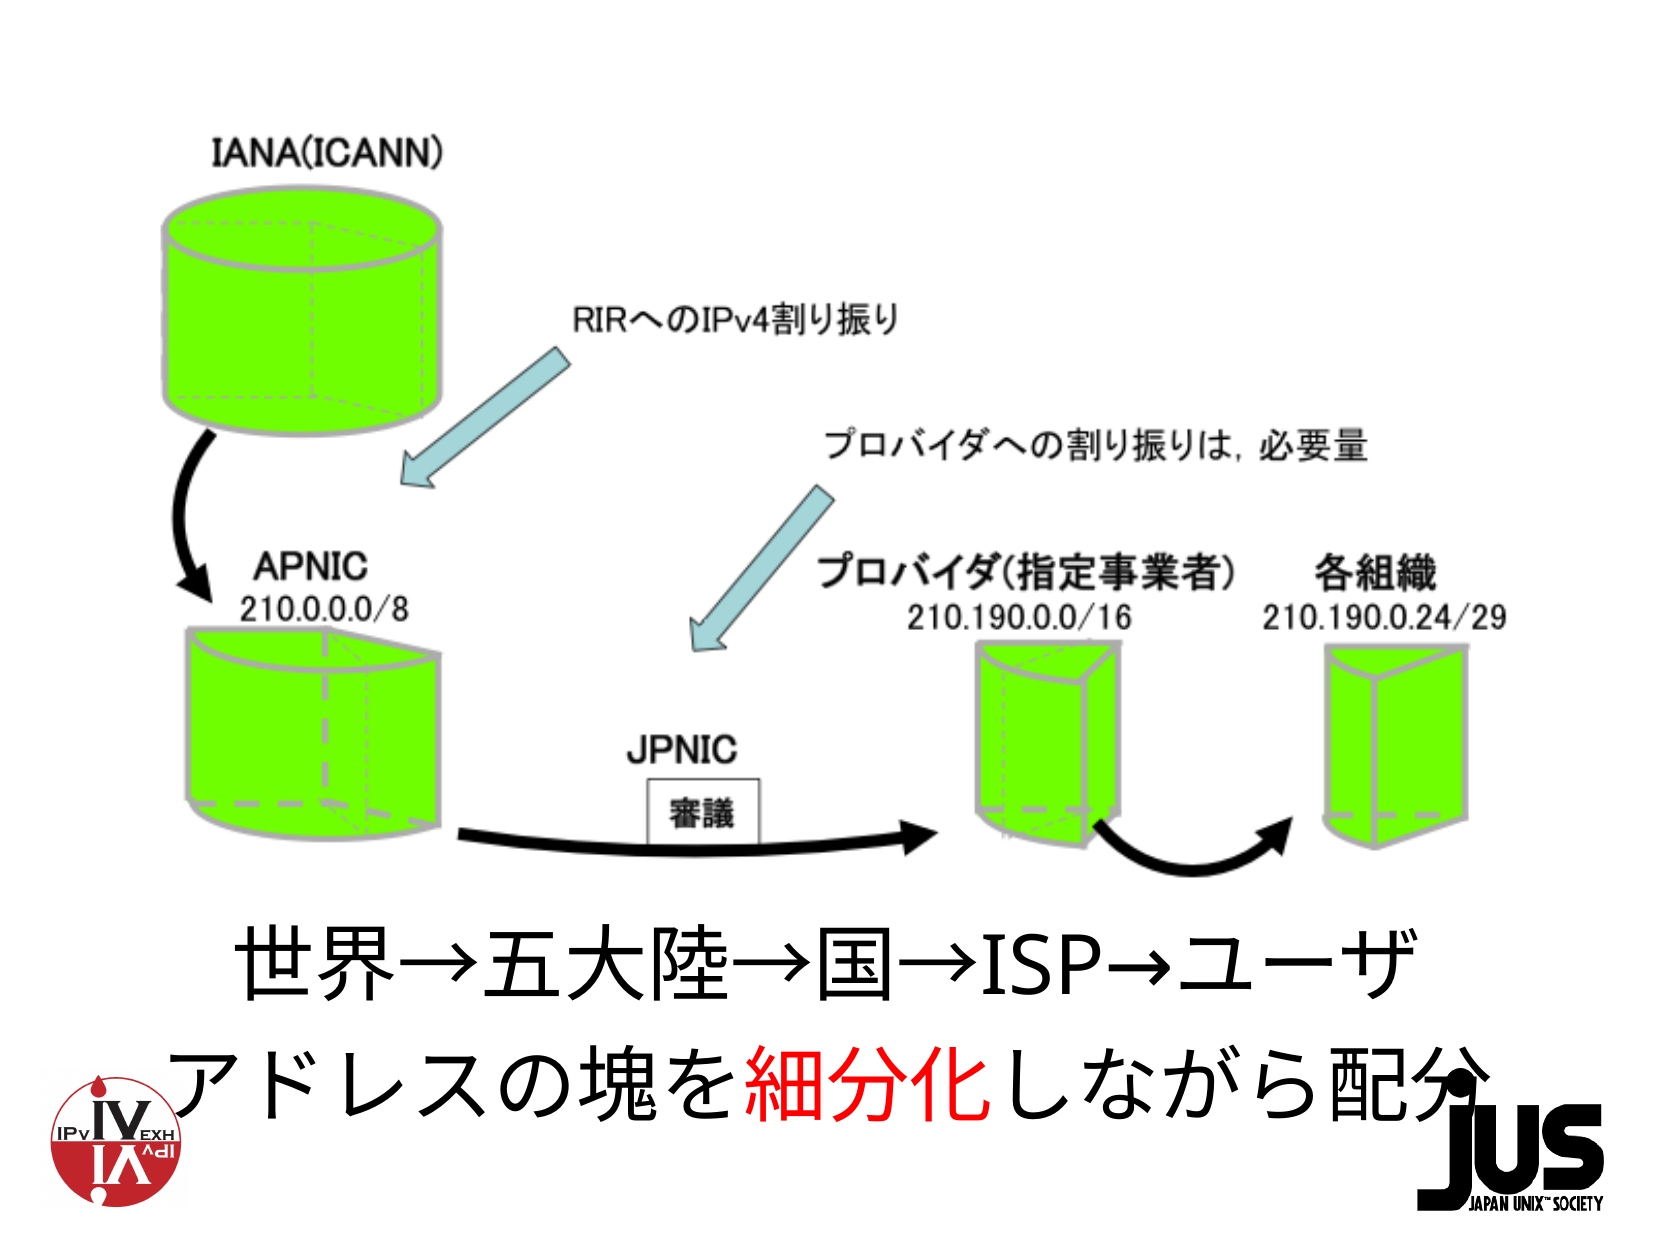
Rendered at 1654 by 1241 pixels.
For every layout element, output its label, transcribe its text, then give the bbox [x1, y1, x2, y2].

picture [1417, 1068, 1604, 1211]
title 世界→五大陸→国→ISP→ユーザ アドレスの塊を細分化しながら配分 [82, 915, 1571, 1123]
picture [124, 118, 1529, 886]
picture [41, 1068, 190, 1210]
